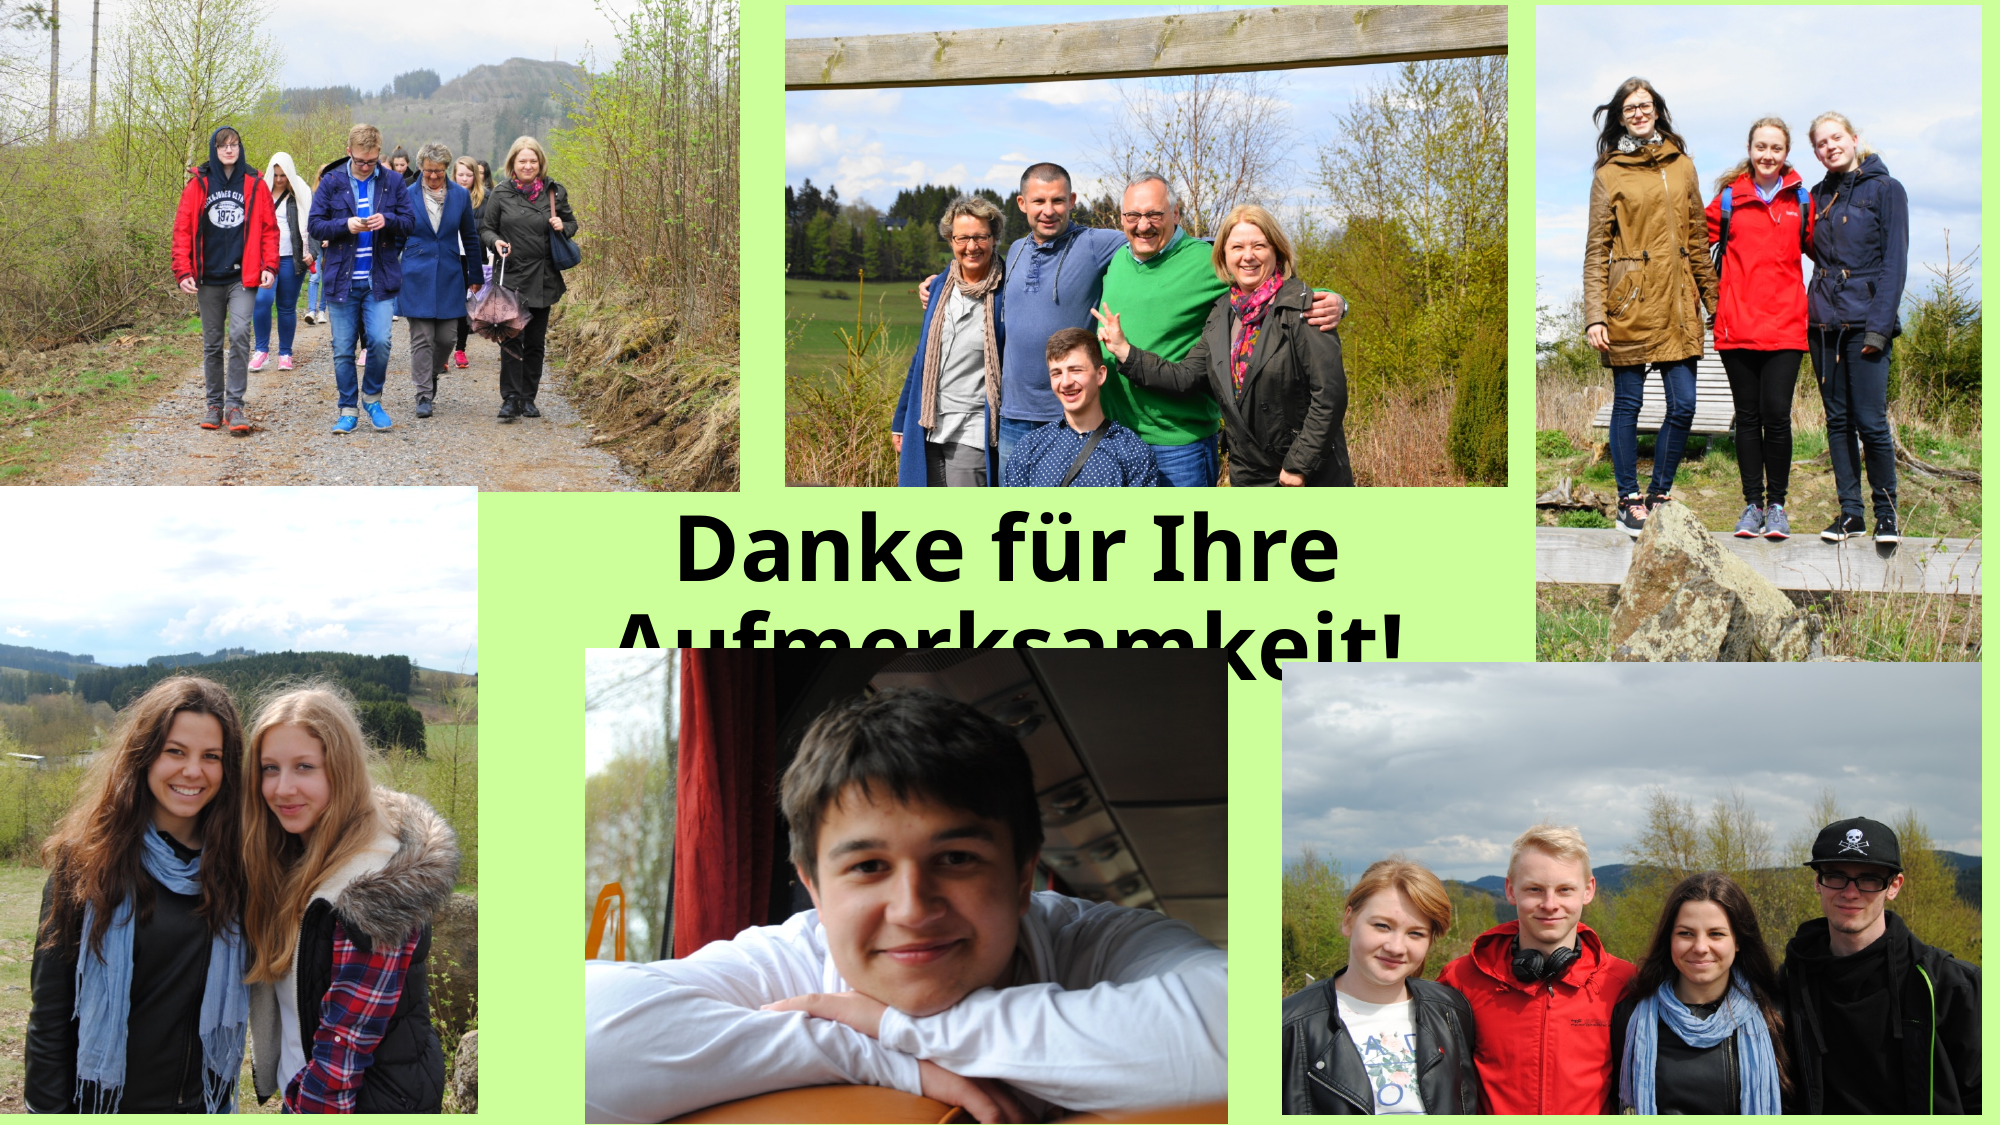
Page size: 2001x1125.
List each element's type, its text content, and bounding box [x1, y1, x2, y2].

picture [0, 0, 740, 1115]
picture [1282, 5, 1982, 1115]
title Danke für Ihre Aufmerksamkeit! [492, 495, 1523, 640]
picture [785, 5, 1508, 487]
picture [585, 648, 1228, 1124]
